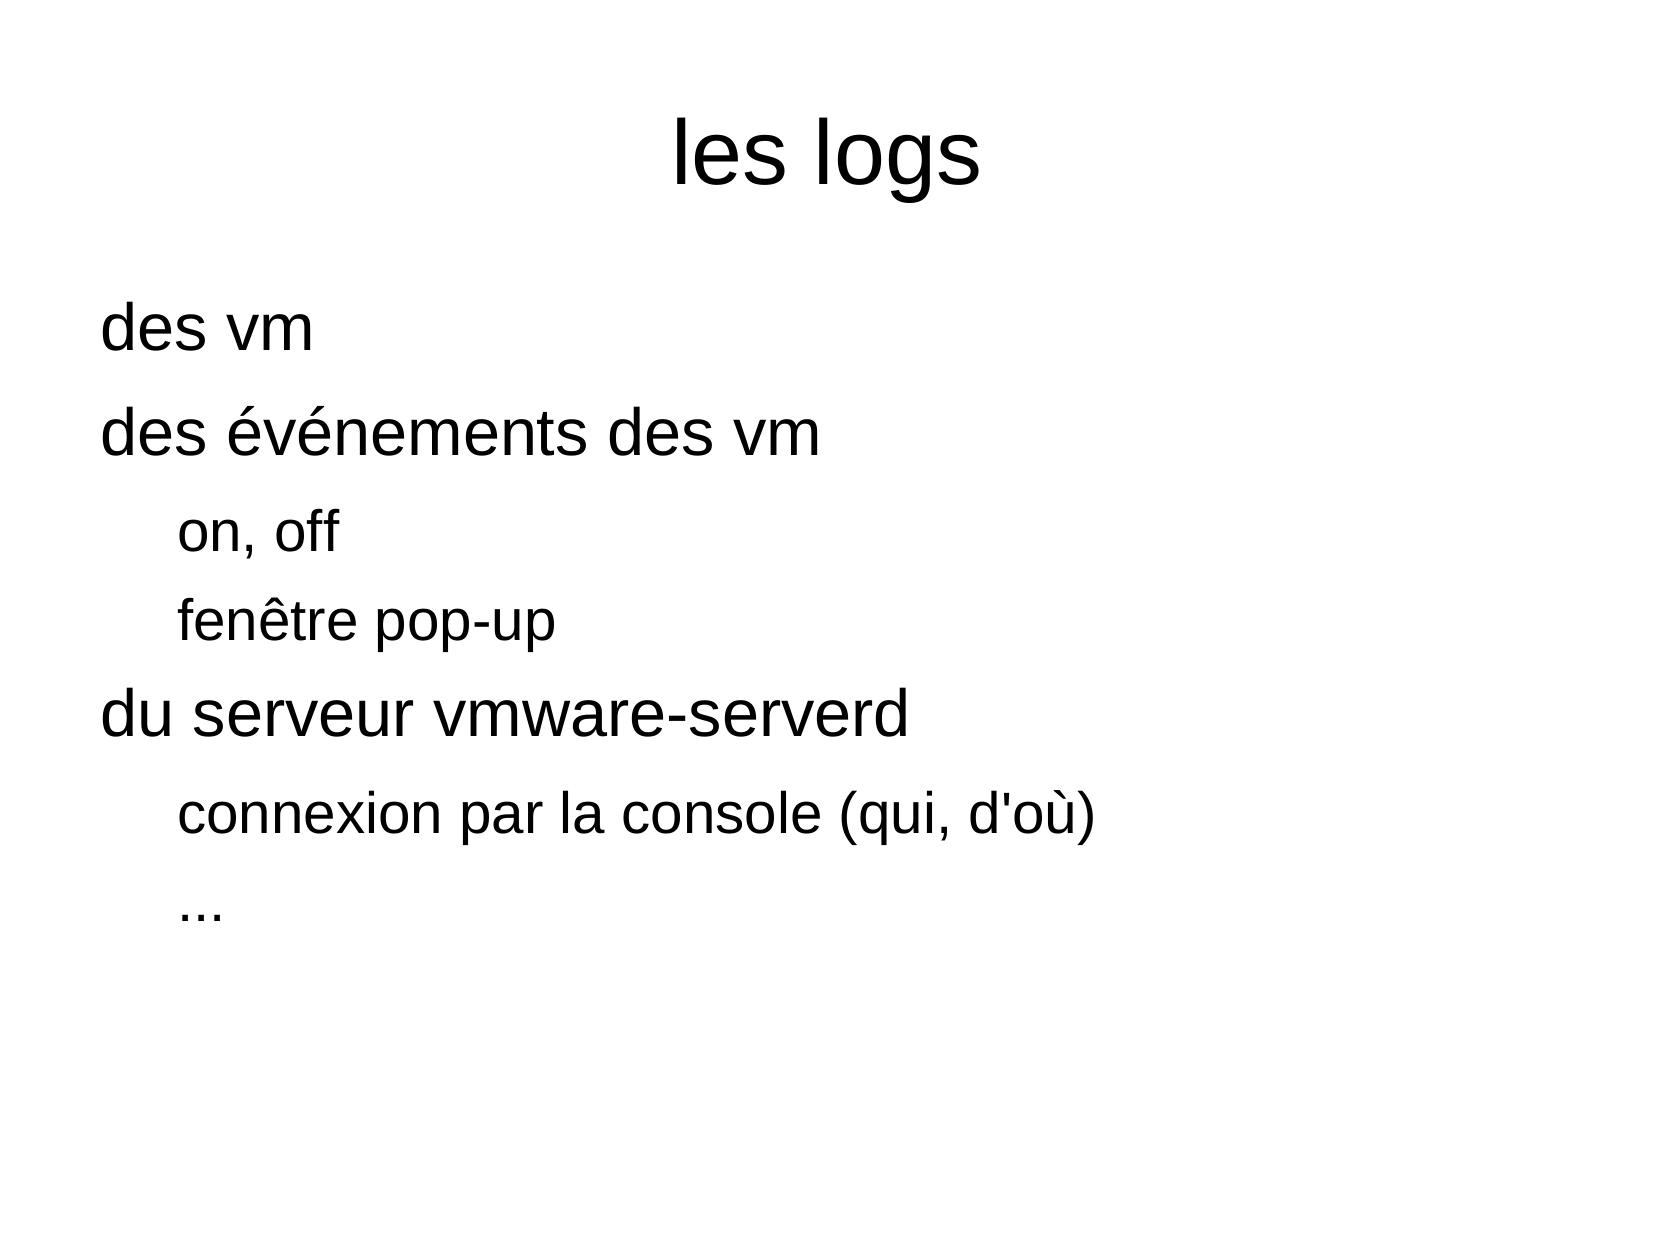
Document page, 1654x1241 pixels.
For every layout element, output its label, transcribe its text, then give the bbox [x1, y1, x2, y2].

list des vm des événements des vm on, off fenêtre pop-up du serveur vmware-serverd connexion par la console (qui, d'où) ... [82, 290, 1571, 1109]
title les logs [82, 49, 1571, 257]
